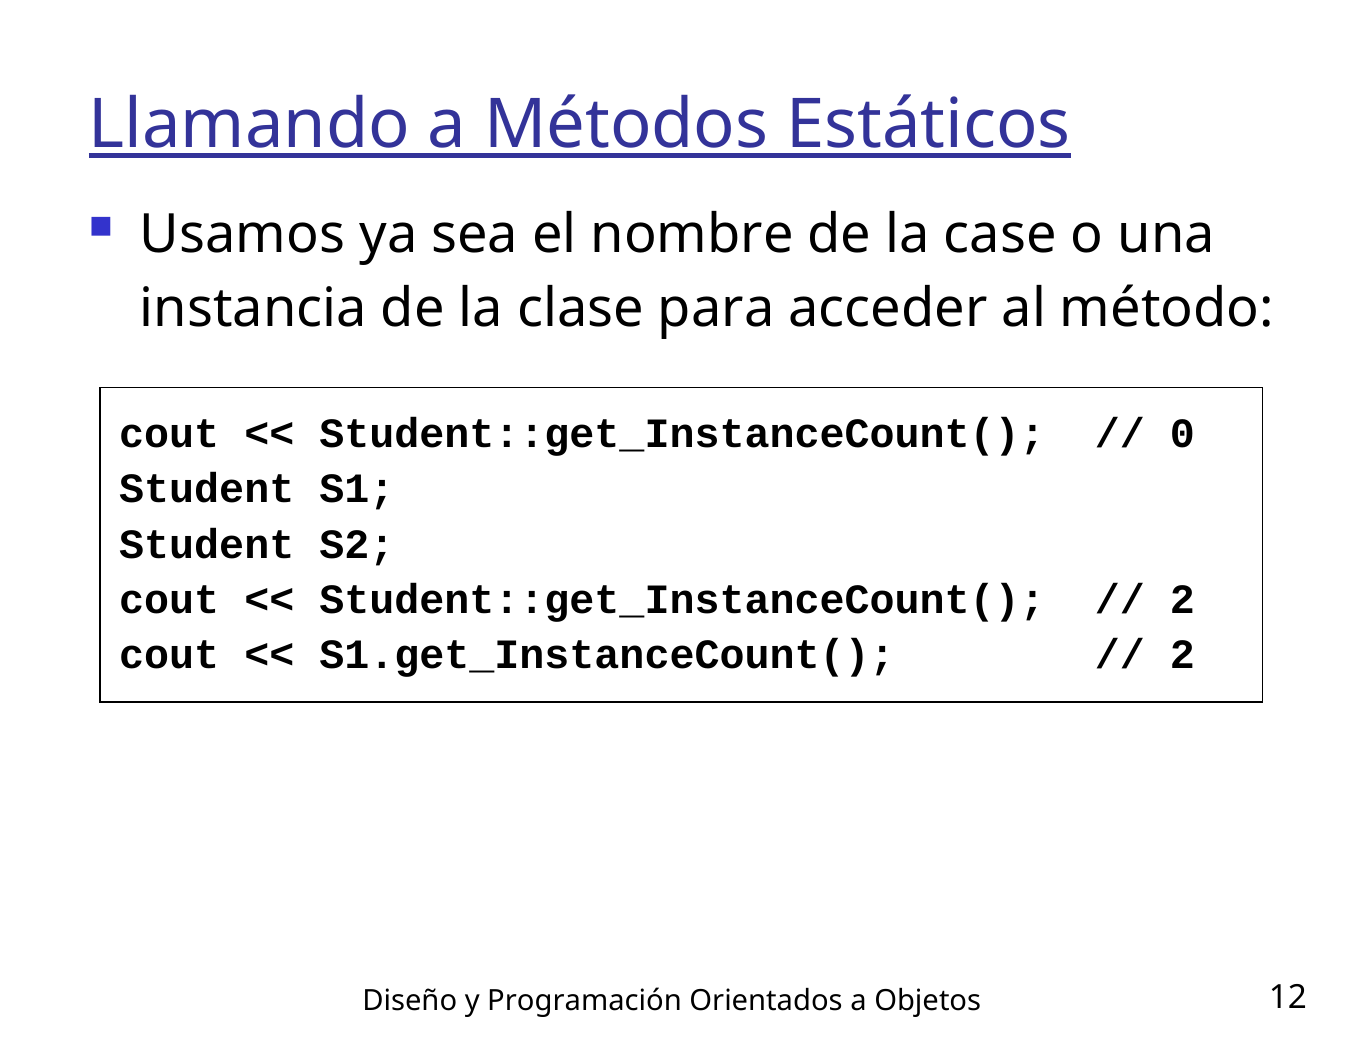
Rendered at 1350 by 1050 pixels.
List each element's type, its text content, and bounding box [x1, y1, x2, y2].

title Llamando a Métodos Estáticos [75, 23, 1319, 175]
list Usamos ya sea el nombre de la case o una instancia de la clase para acceder al método: [75, 187, 1316, 797]
